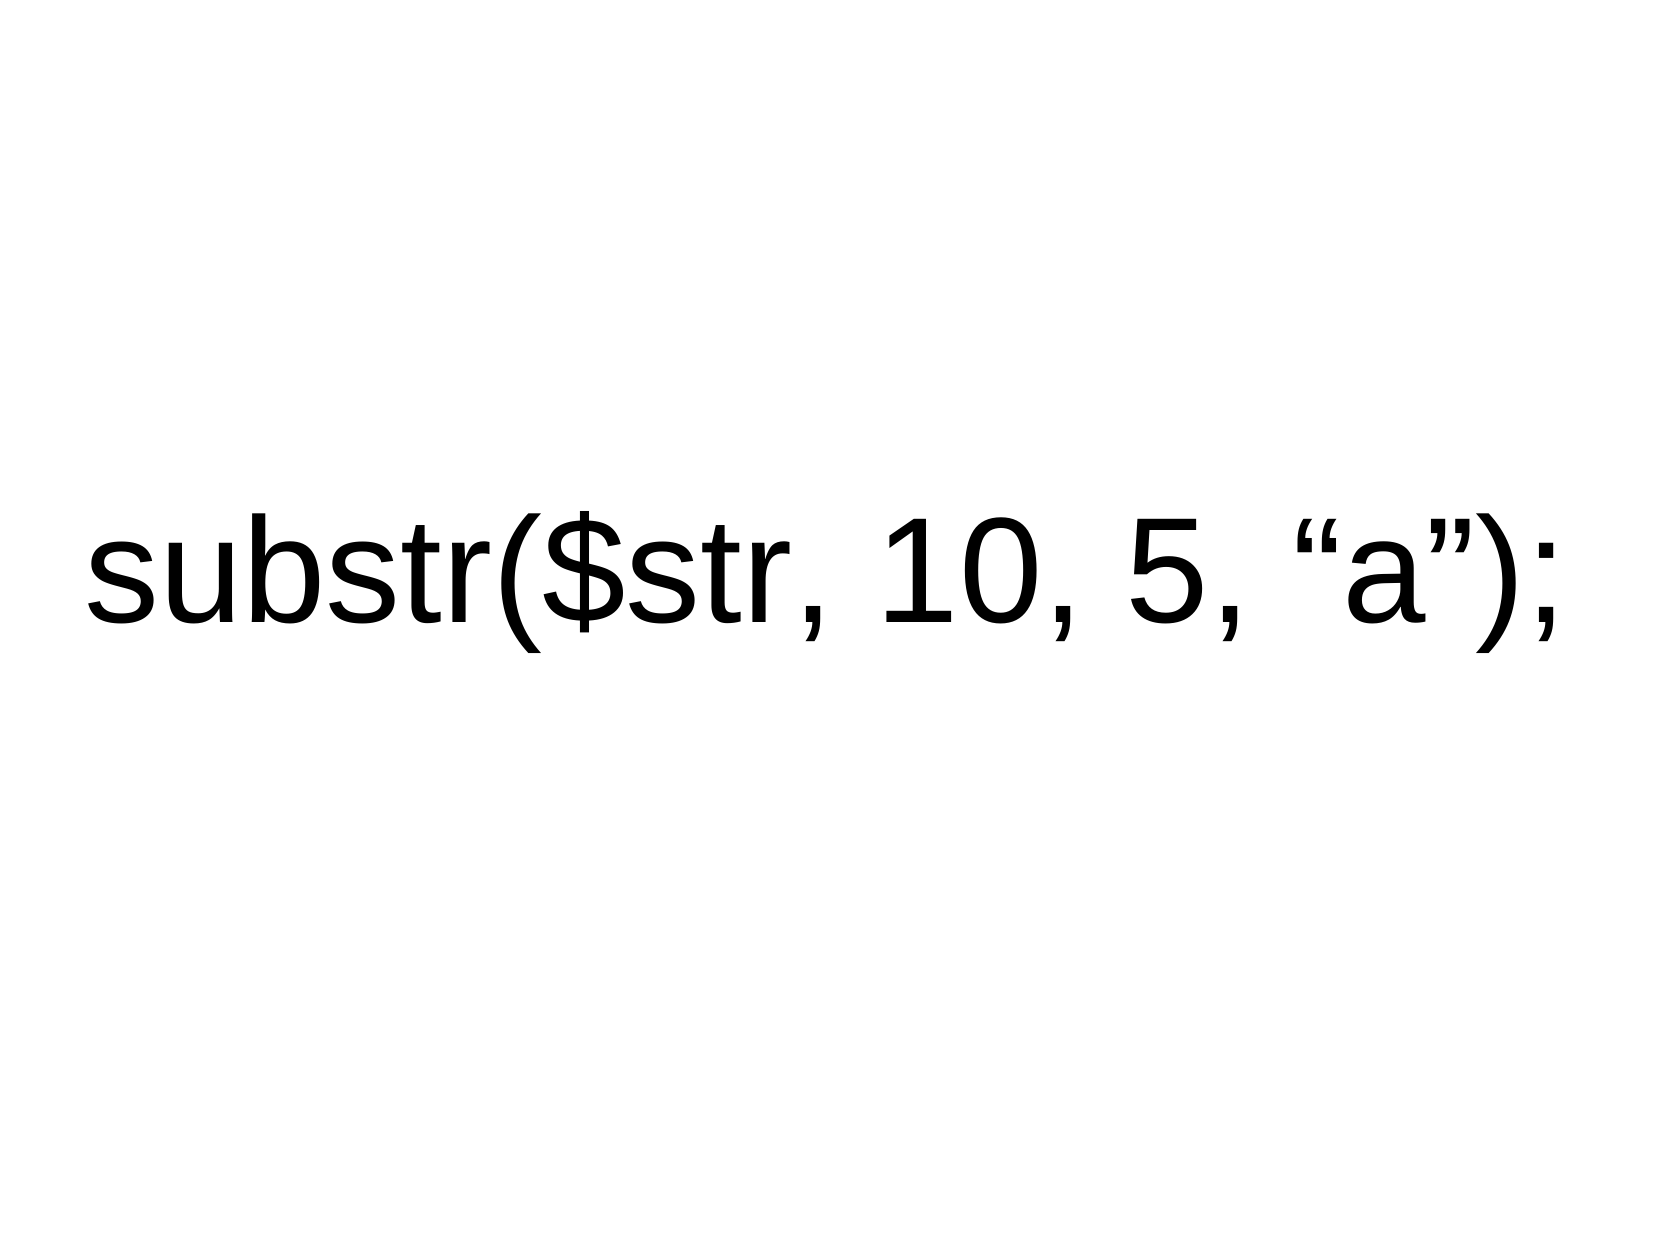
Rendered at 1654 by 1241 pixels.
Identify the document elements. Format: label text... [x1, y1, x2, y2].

title substr($str, 10, 5, “a”); [82, 56, 1571, 1086]
